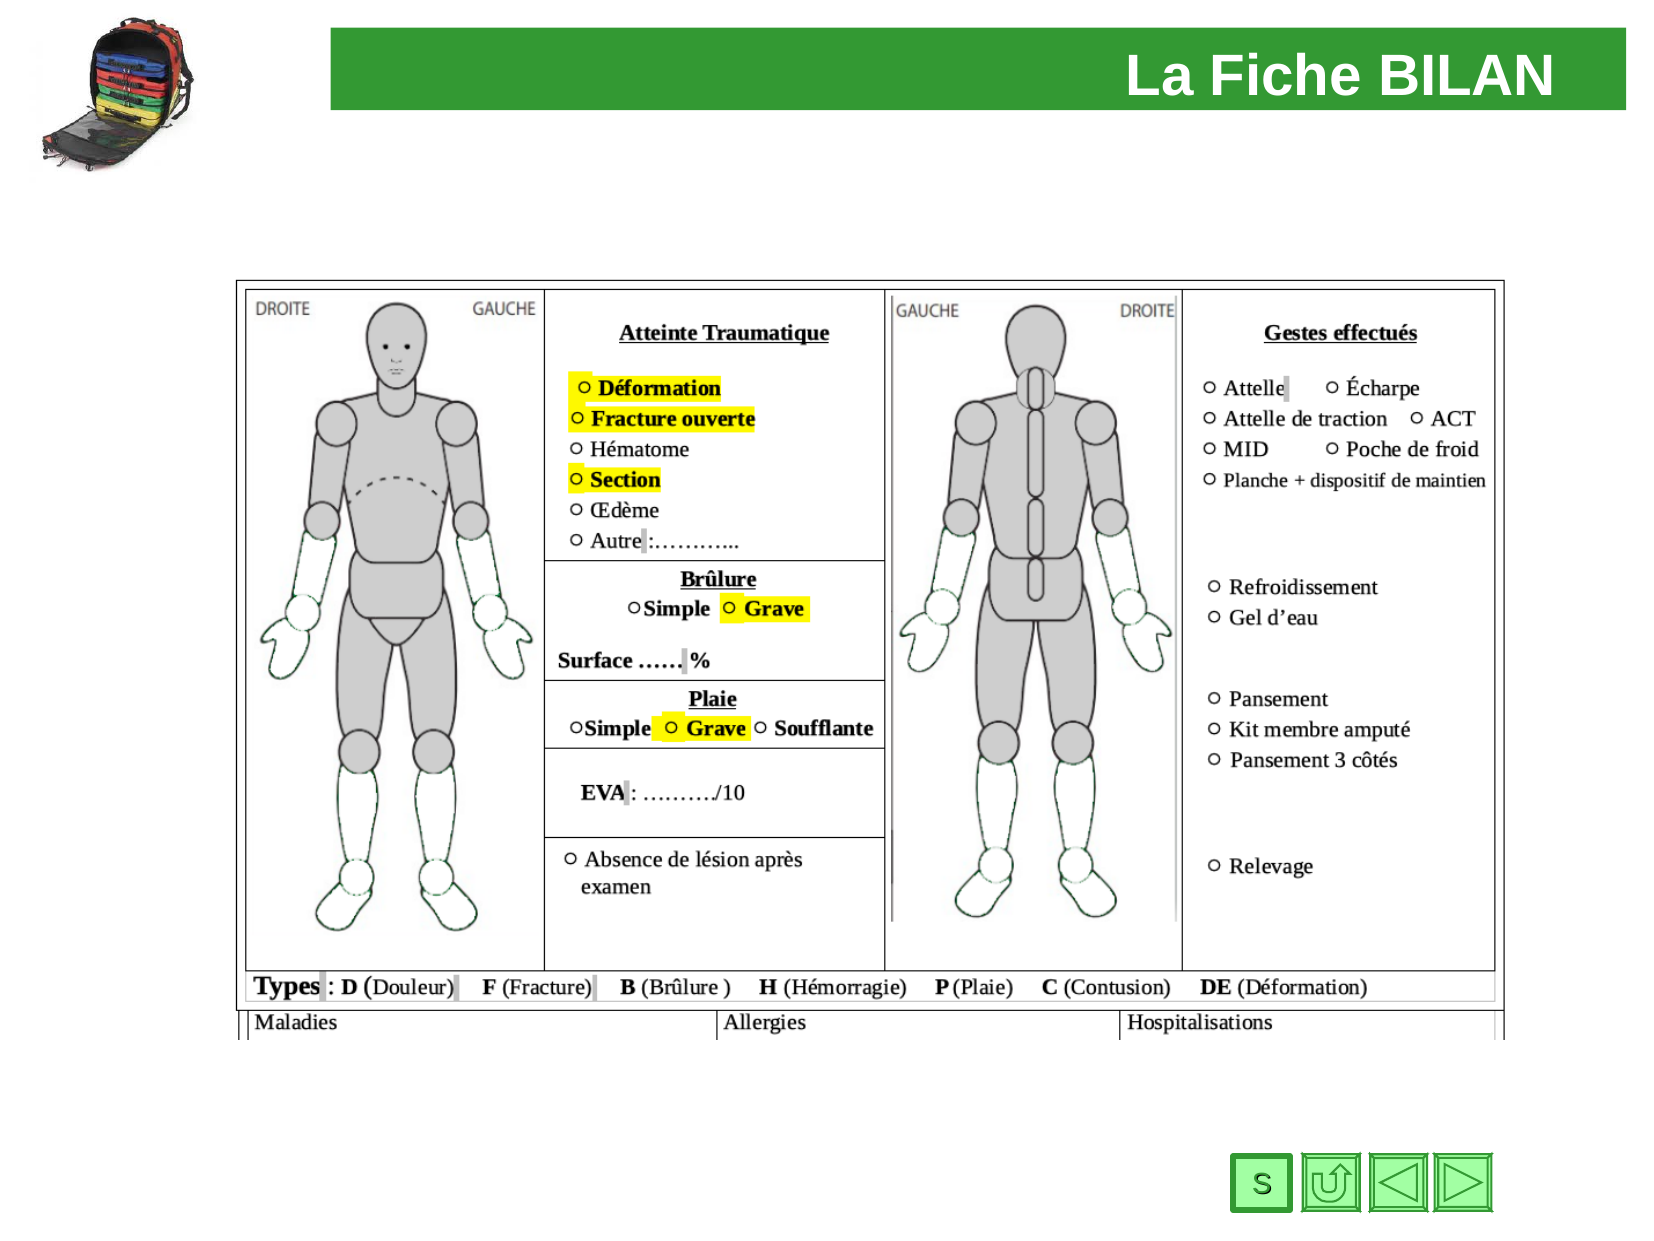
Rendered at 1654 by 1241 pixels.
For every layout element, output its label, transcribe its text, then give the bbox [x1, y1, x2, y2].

picture [29, 5, 201, 183]
picture [224, 271, 1555, 1040]
text_box La Fiche BILAN [968, 35, 1571, 116]
